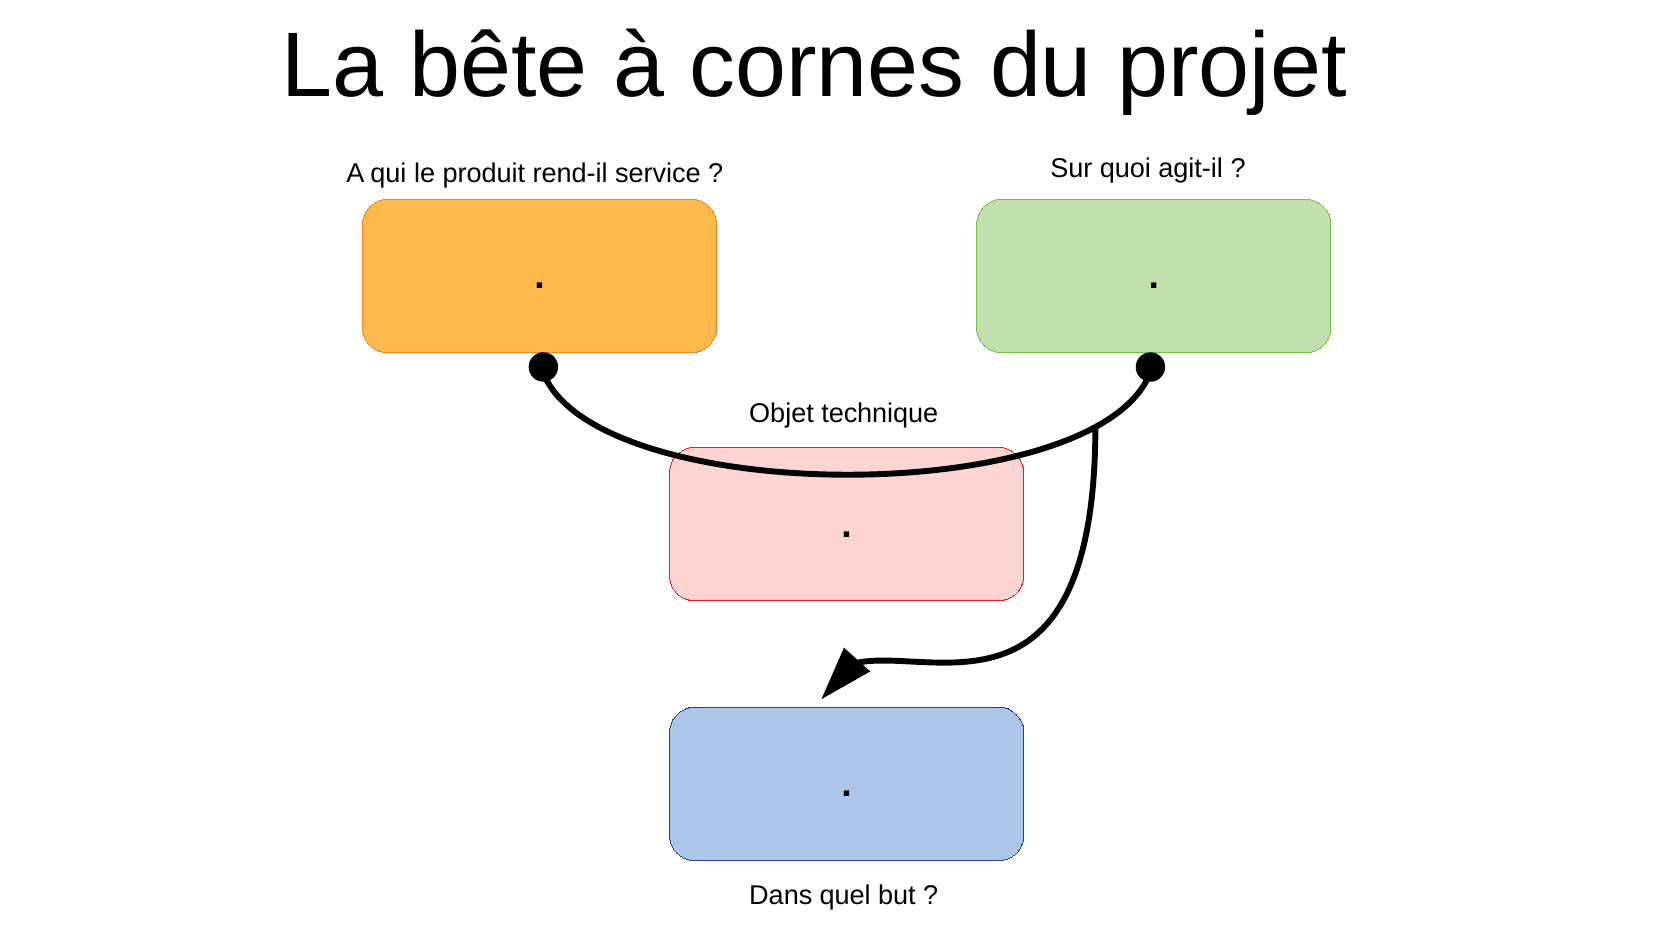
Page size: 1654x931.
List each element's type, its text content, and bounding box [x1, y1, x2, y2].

text_box . [669, 707, 1024, 861]
text_box . [669, 458, 1024, 601]
title La bête à cornes du projet [70, 11, 1559, 119]
text_box Objet technique [734, 390, 953, 436]
text_box . [362, 199, 717, 353]
text_box Dans quel but ? [734, 872, 953, 918]
text_box . [976, 199, 1331, 353]
text_box Sur quoi agit-il ? [1035, 145, 1261, 191]
text_box A qui le produit rend-il service ? [331, 150, 738, 196]
text_box . [679, 447, 1015, 471]
